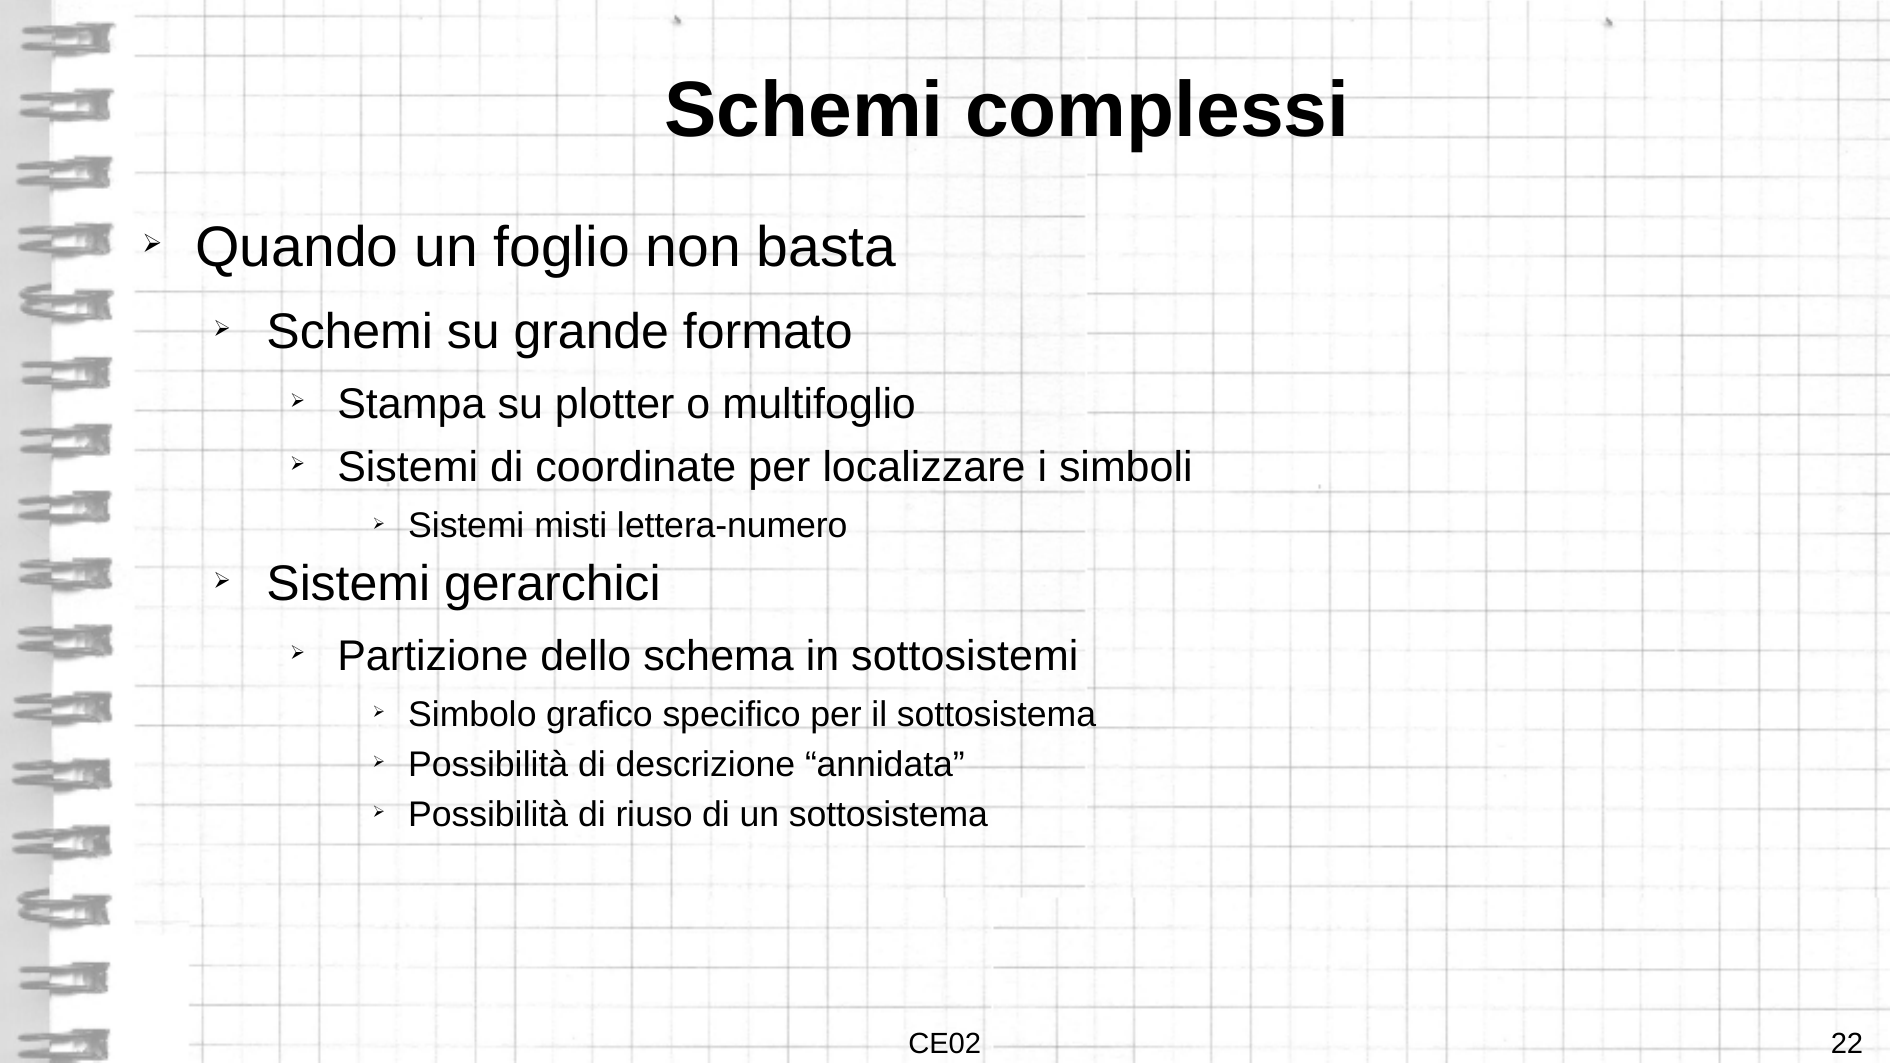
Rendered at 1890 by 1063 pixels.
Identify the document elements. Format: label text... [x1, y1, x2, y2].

title Schemi complessi [124, 20, 1890, 198]
list Quando un foglio non basta Schemi su grande formato Stampa su plotter o multifoglio Sistemi di coordinate per localizzare i simboli Sistemi misti lettera-numero Sistemi gerarchici Partizione dello schema in sottosistemi Simbolo grafico specifico per il sottosistema Possibilità di descrizione “annidata” Possibilità di riuso di un sottosistema [124, 214, 1890, 834]
picture [0, 0, 1890, 1063]
